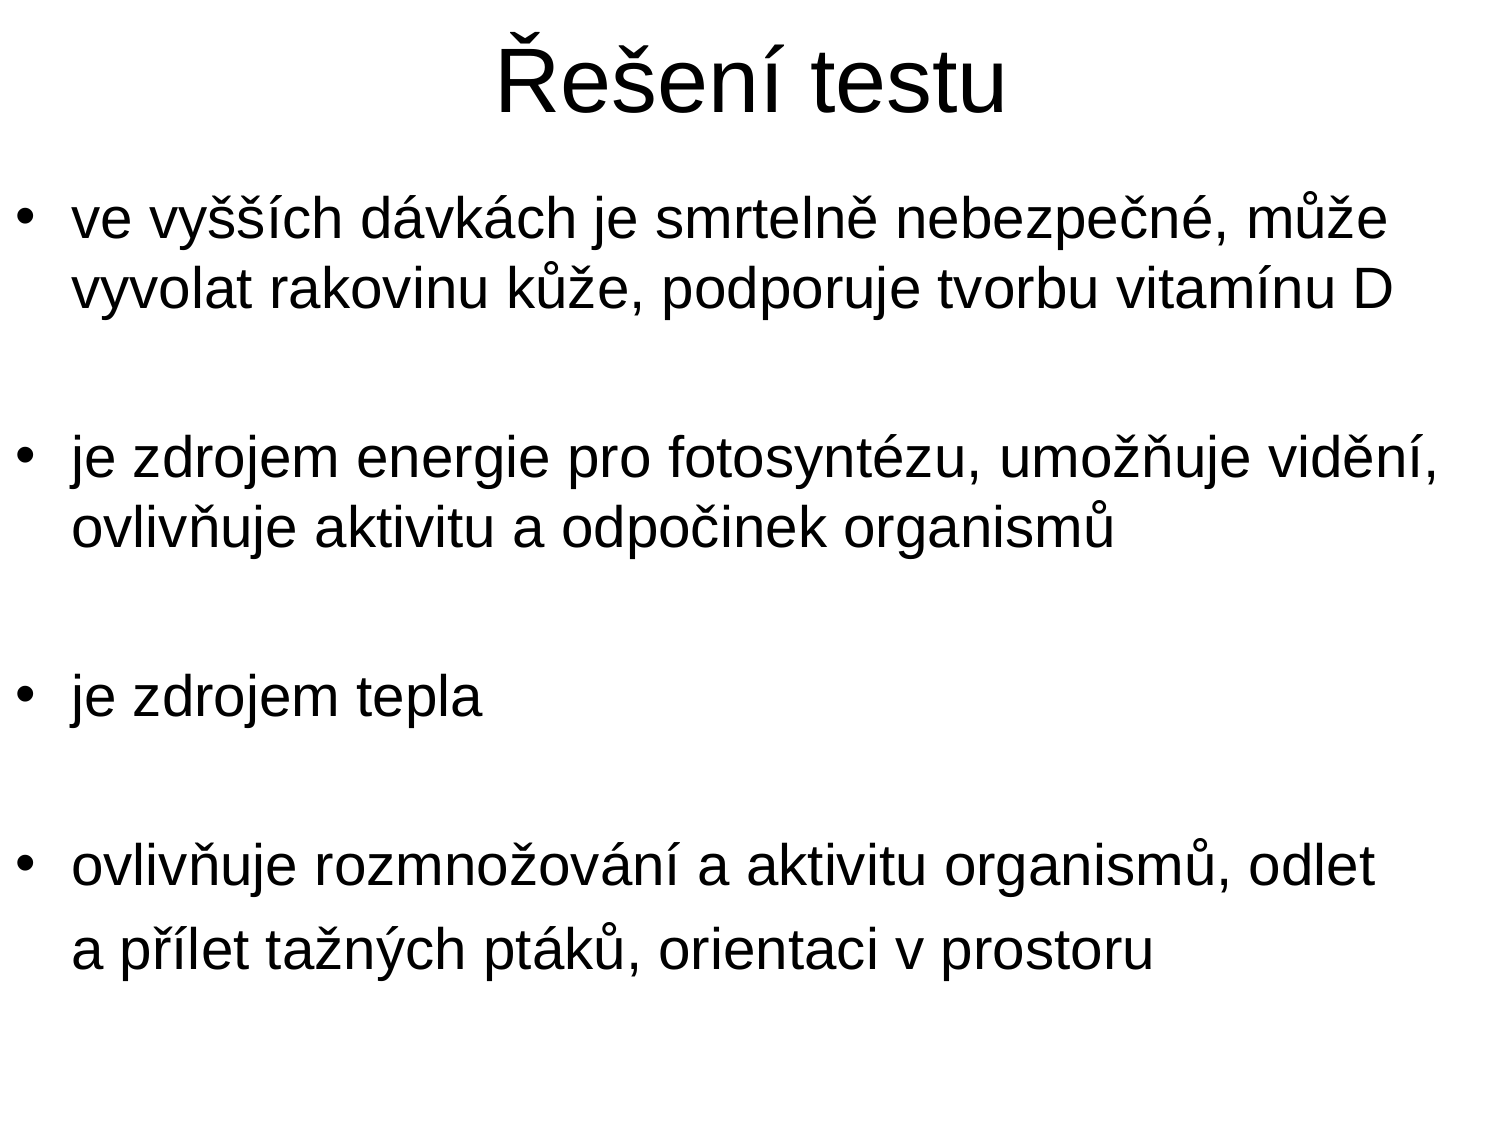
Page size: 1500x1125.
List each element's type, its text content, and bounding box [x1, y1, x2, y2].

title Řešení testu [76, 0, 1427, 152]
list ve vyšších dávkách je smrtelně nebezpečné, může vyvolat rakovinu kůže, podporuje tvorbu vitamínu D je zdrojem energie pro fotosyntézu, umožňuje vidění, ovlivňuje aktivitu a odpočinek organismů je zdrojem tepla ovlivňuje rozmnožování a aktivitu organismů, odlet a přílet tažných ptáků, orientaci v prostoru [0, 172, 1500, 1125]
